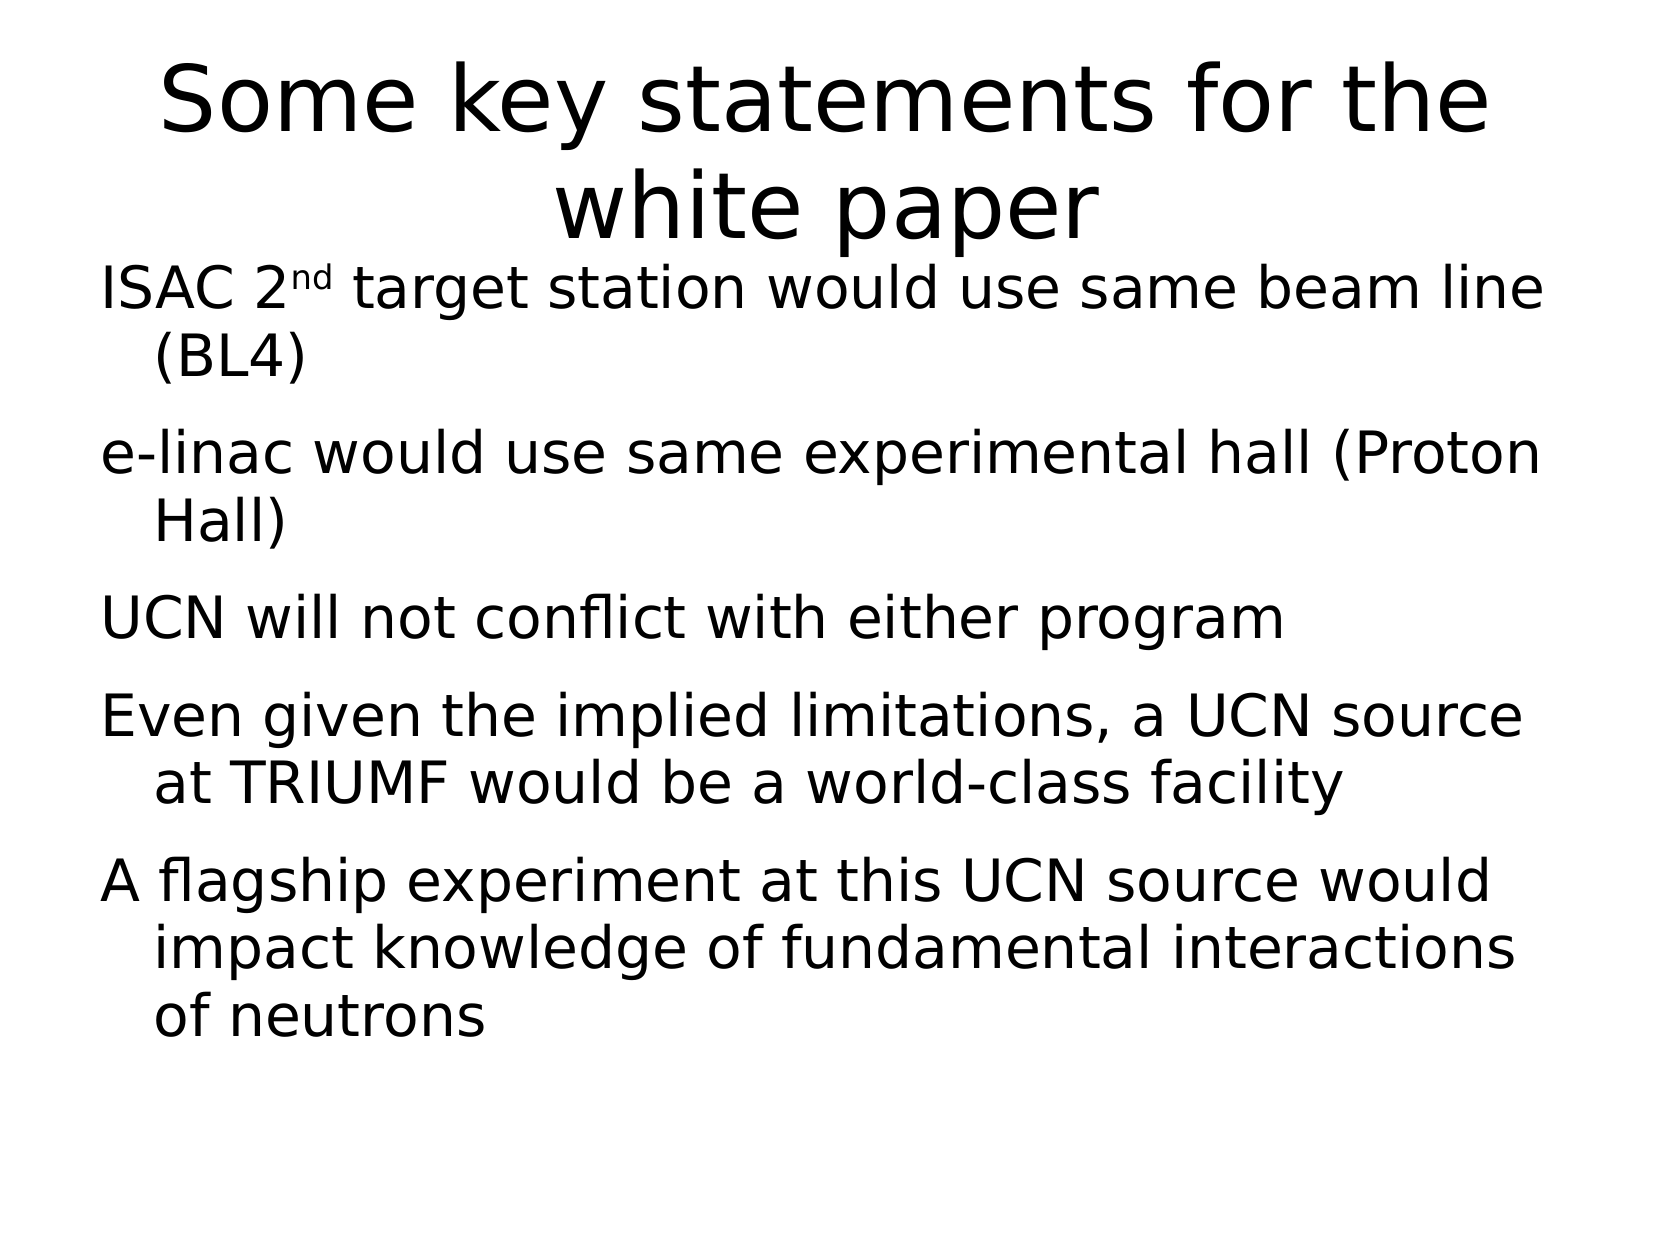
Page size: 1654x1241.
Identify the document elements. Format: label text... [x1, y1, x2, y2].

title Some key statements for the white paper [82, 45, 1571, 254]
list ISAC 2nd target station would use same beam line (BL4) e-linac would use same experimental hall (Proton Hall) UCN will not conflict with either program Even given the implied limitations, a UCN source at TRIUMF would be a world-class facility A flagship experiment at this UCN source would impact knowledge of fundamental interactions of neutrons [82, 254, 1571, 1059]
